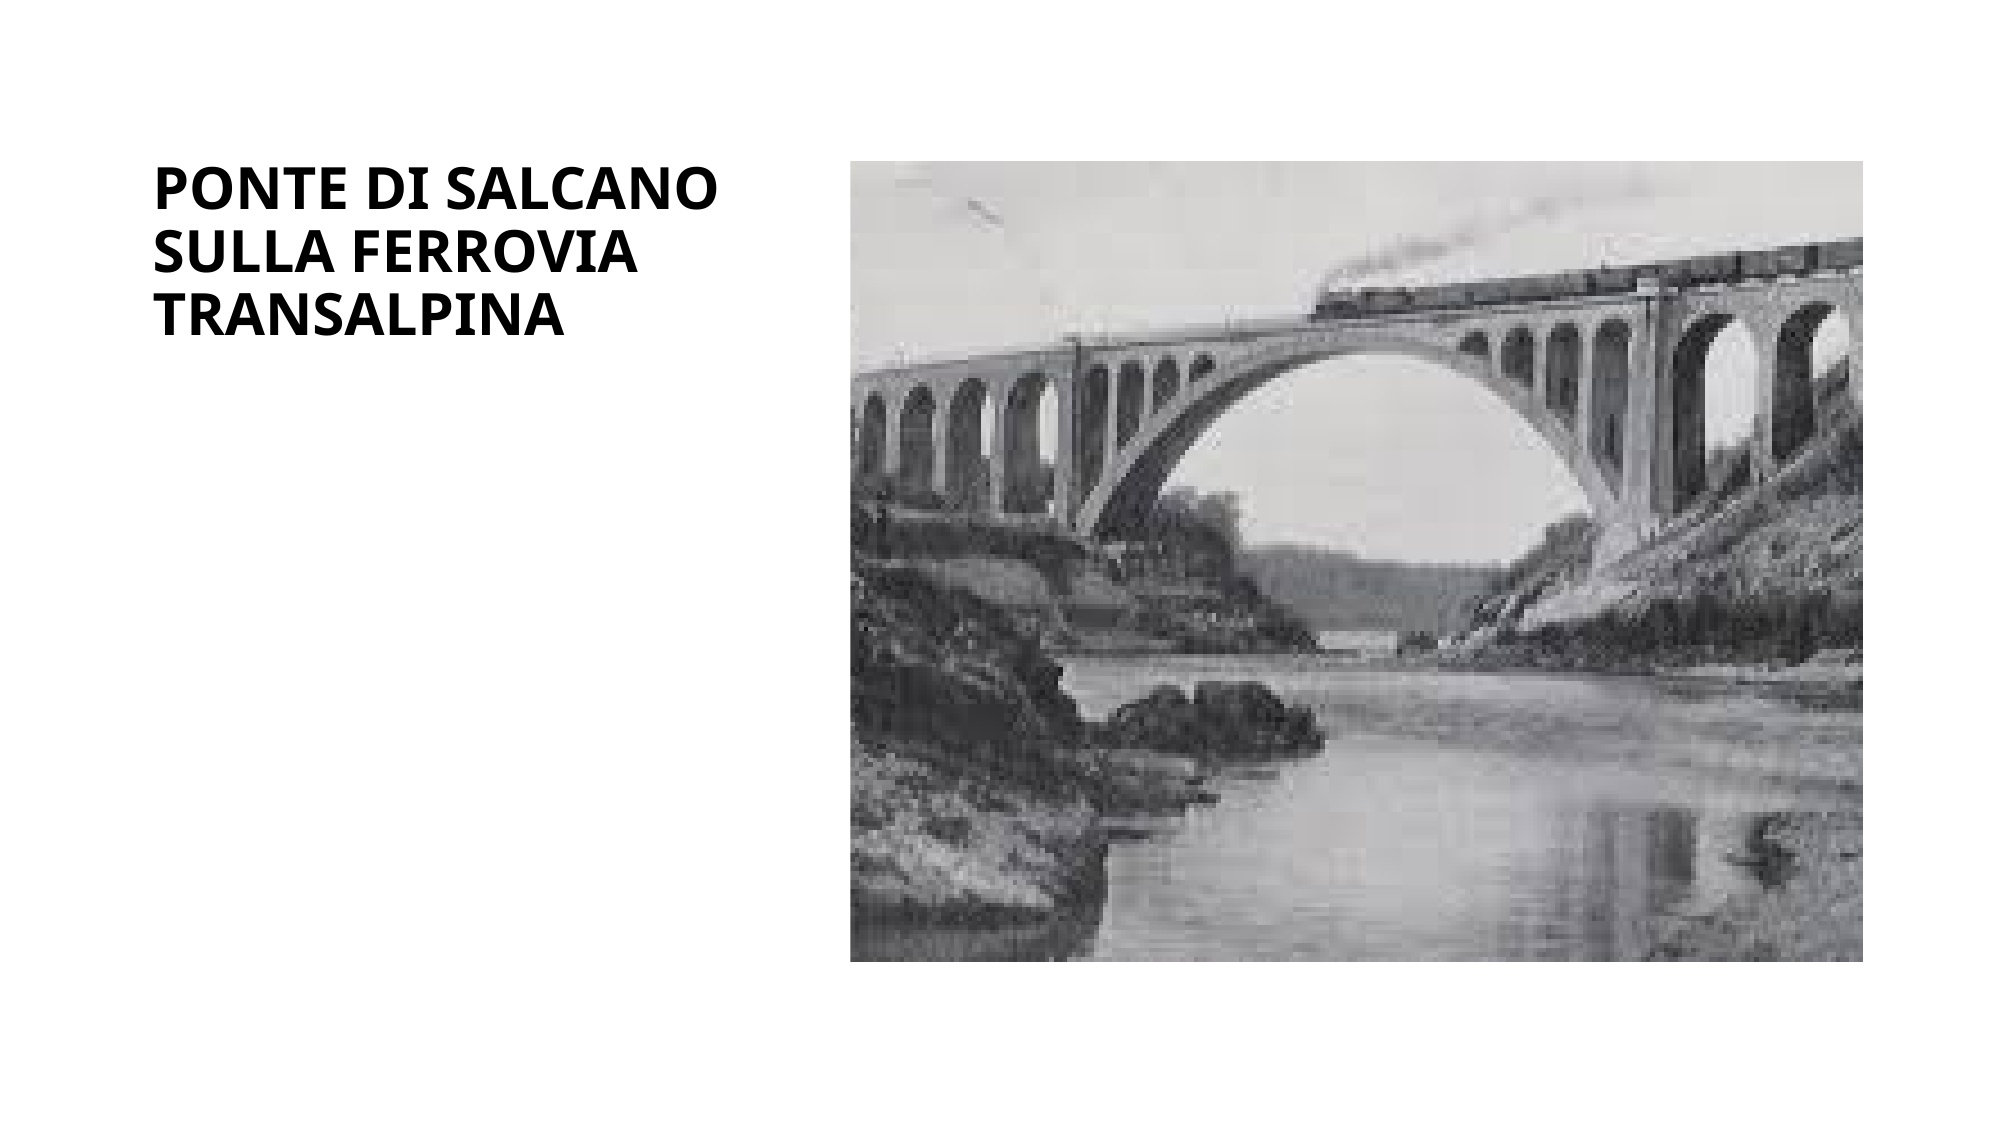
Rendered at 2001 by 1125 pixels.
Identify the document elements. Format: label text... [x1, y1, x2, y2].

picture [850, 161, 1863, 962]
title PONTE DI SALCANO SULLA FERROVIA TRANSALPINA [137, 75, 783, 356]
